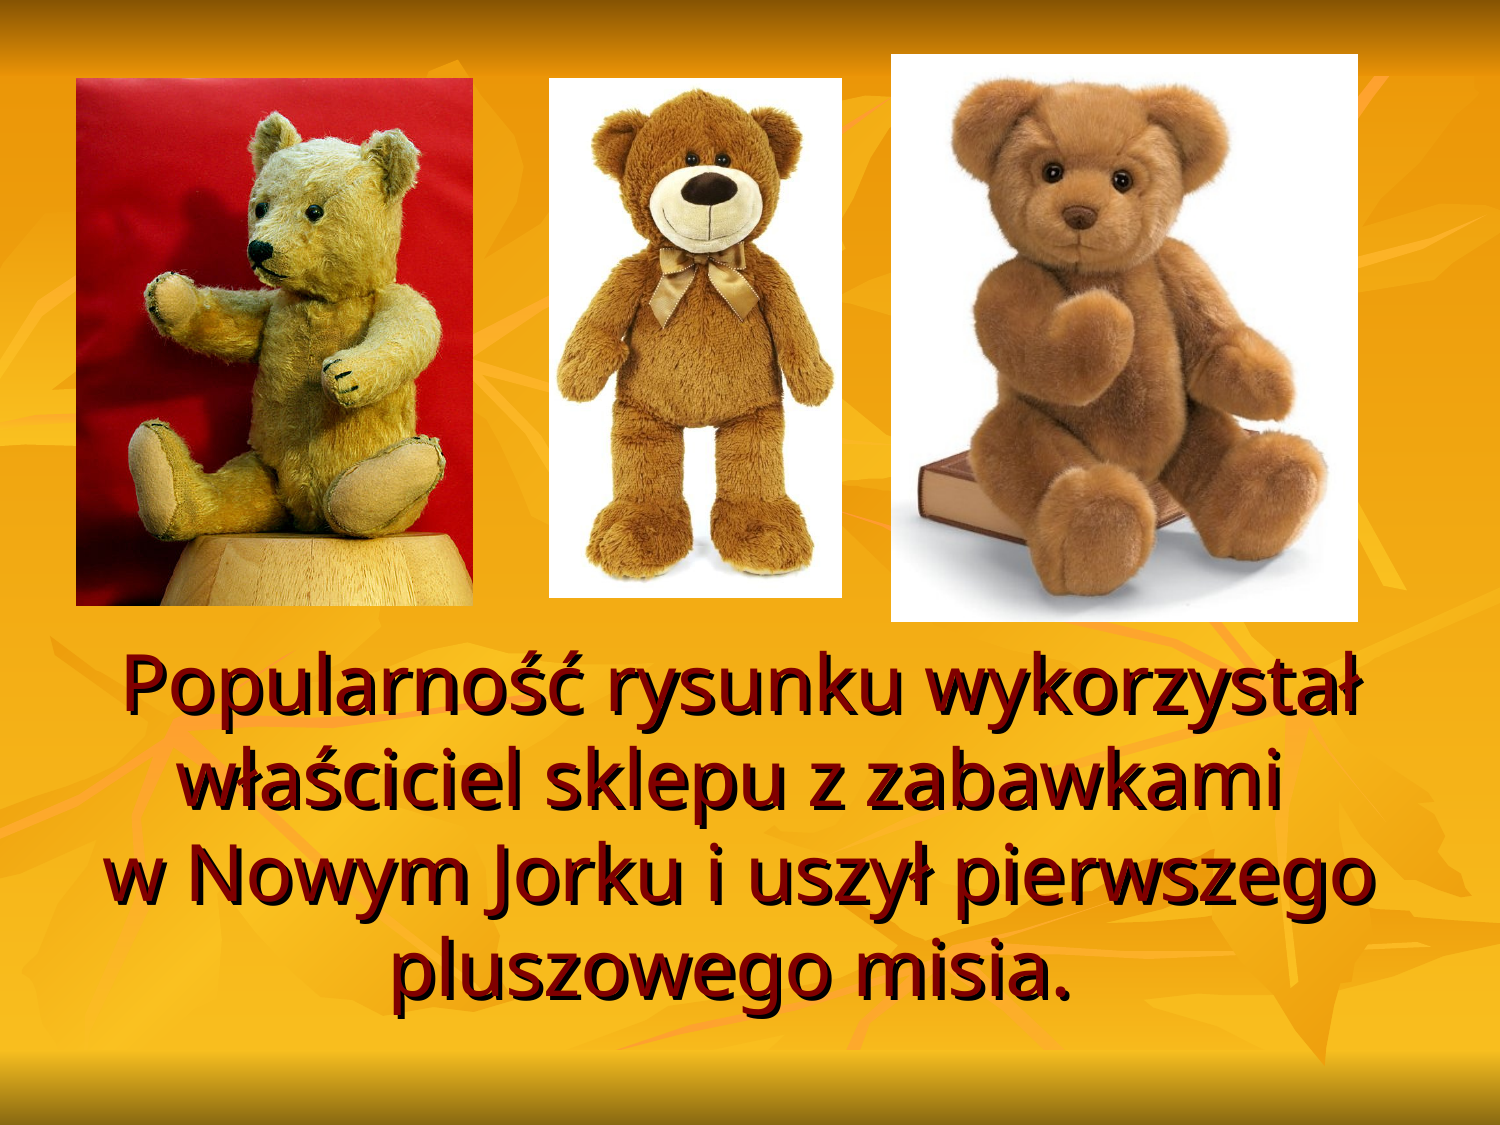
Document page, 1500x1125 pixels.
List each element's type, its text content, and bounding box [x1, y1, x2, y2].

title Popularność rysunku wykorzystał właściciel sklepu z zabawkami w Nowym Jorku i uszył pierwszego pluszowego misia. [64, 609, 1415, 1035]
picture [891, 54, 1358, 622]
picture [76, 78, 473, 606]
picture [549, 78, 842, 598]
